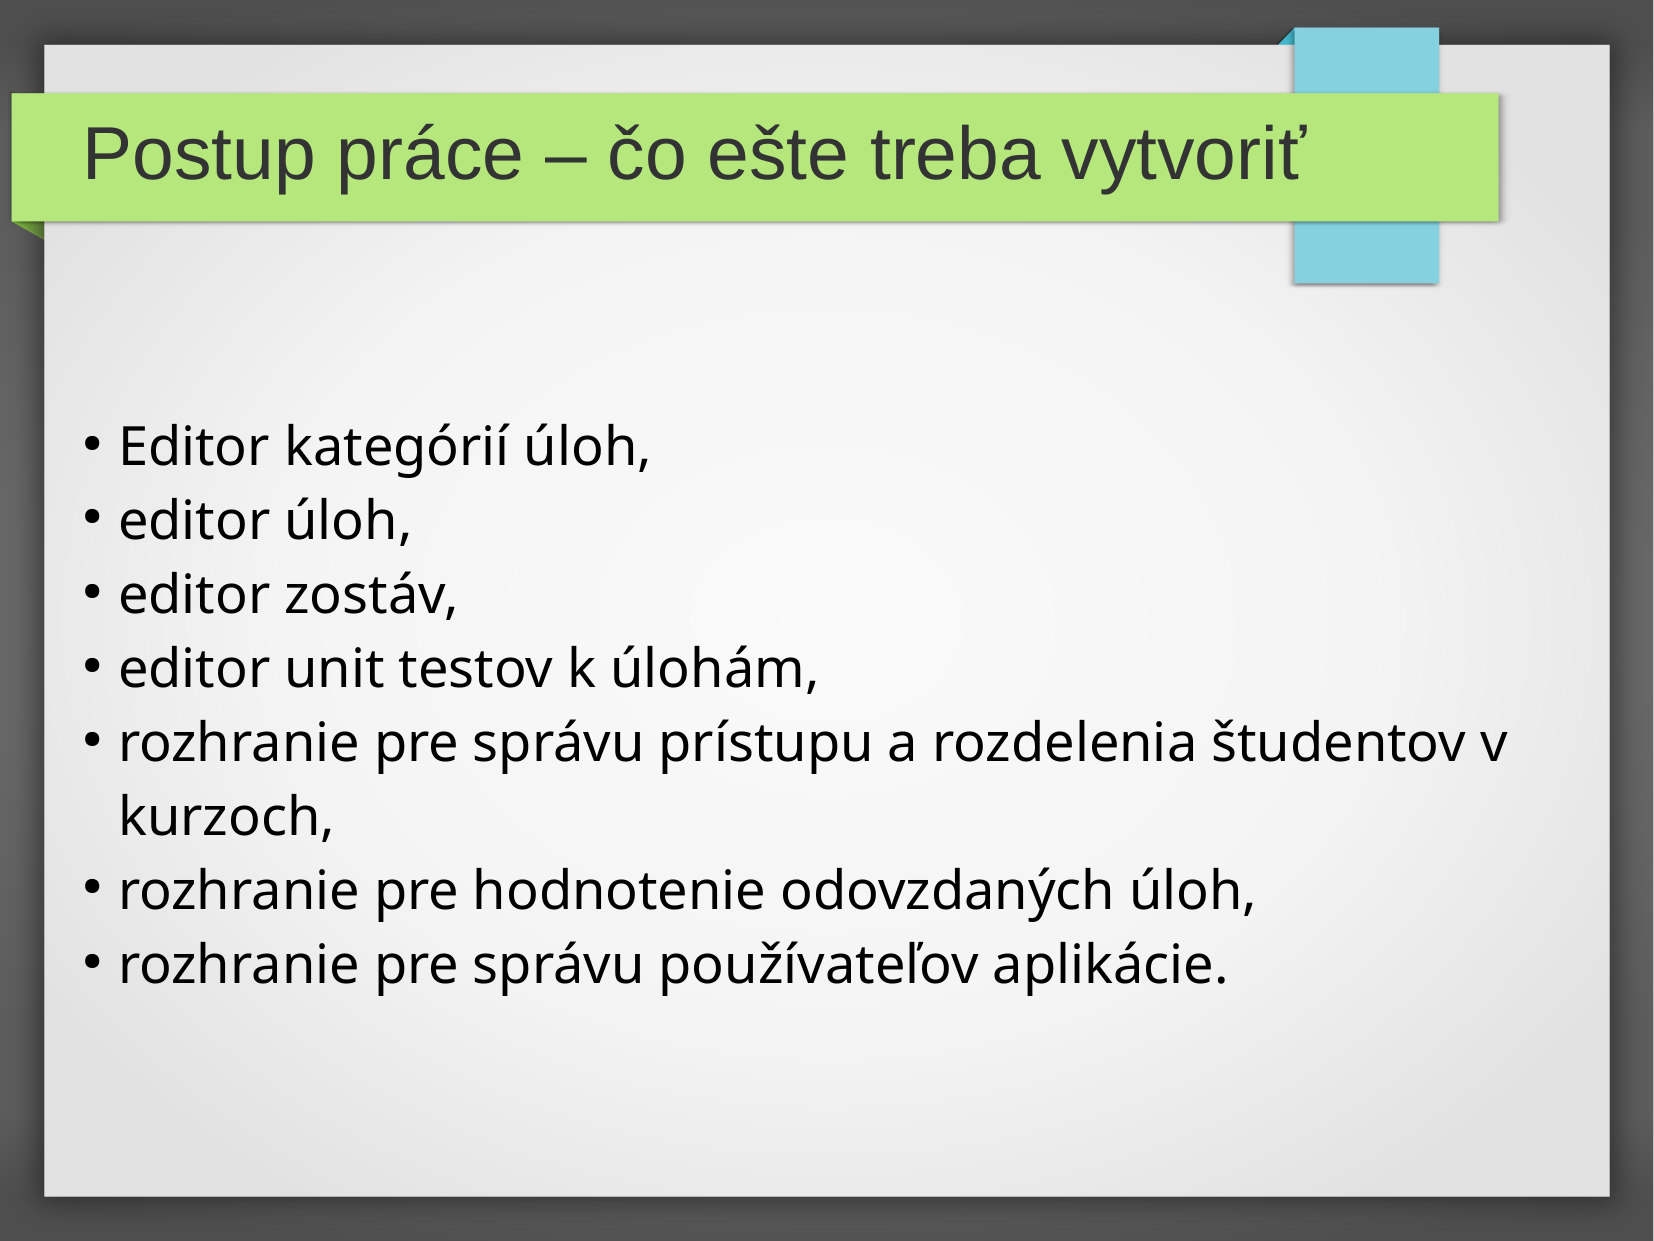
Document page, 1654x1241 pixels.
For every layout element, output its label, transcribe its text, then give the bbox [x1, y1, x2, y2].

subtitle Editor kategórií úloh, editor úloh, editor zostáv, editor unit testov k úlohám, rozhranie pre správu prístupu a rozdelenia študentov v kurzoch, rozhranie pre hodnotenie odovzdaných úloh, rozhranie pre správu používateľov aplikácie. [82, 343, 1538, 1063]
title Postup práce – čo ešte treba vytvoriť [82, 100, 1501, 207]
picture [0, 0, 1654, 1241]
